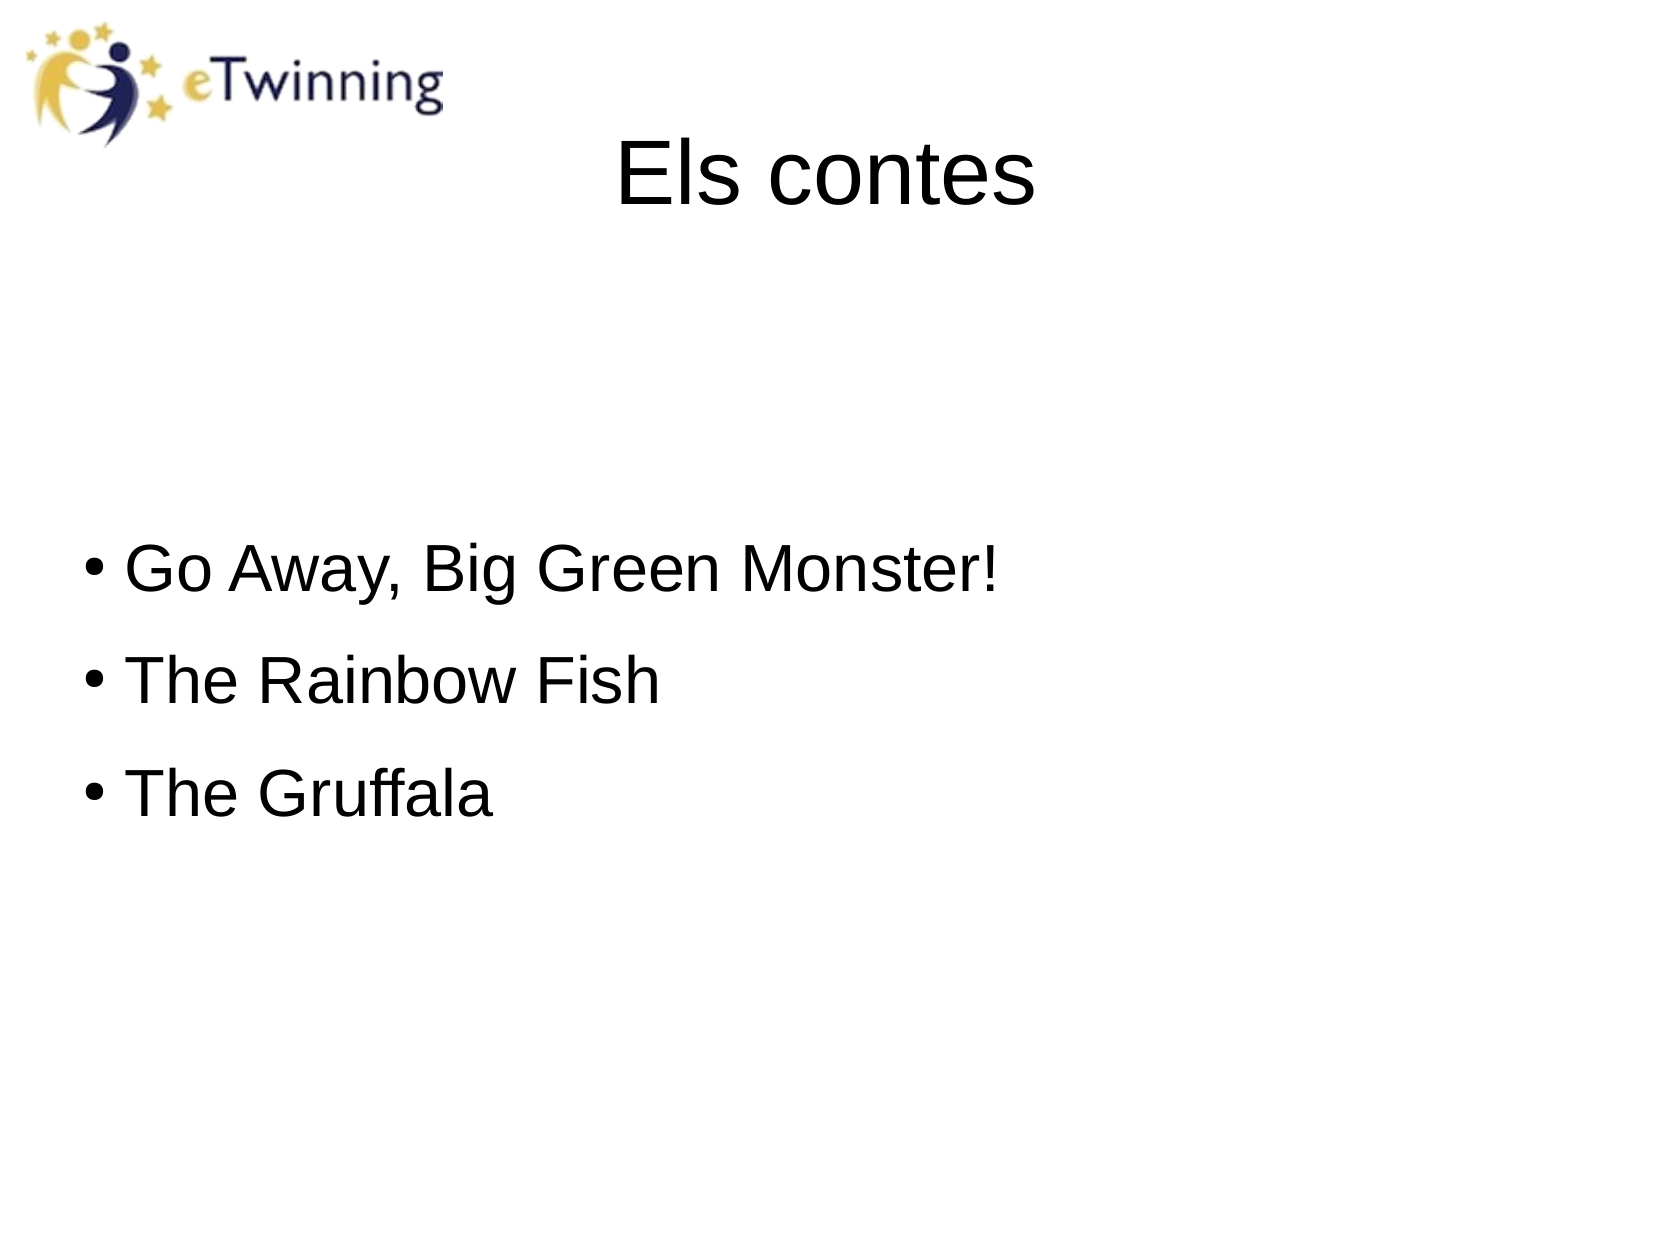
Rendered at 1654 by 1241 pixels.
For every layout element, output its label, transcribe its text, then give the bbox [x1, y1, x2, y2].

title Els contes [82, 88, 1571, 257]
picture [26, 20, 443, 148]
subtitle Go Away, Big Green Monster! The Rainbow Fish The Gruffala [82, 290, 1571, 1109]
